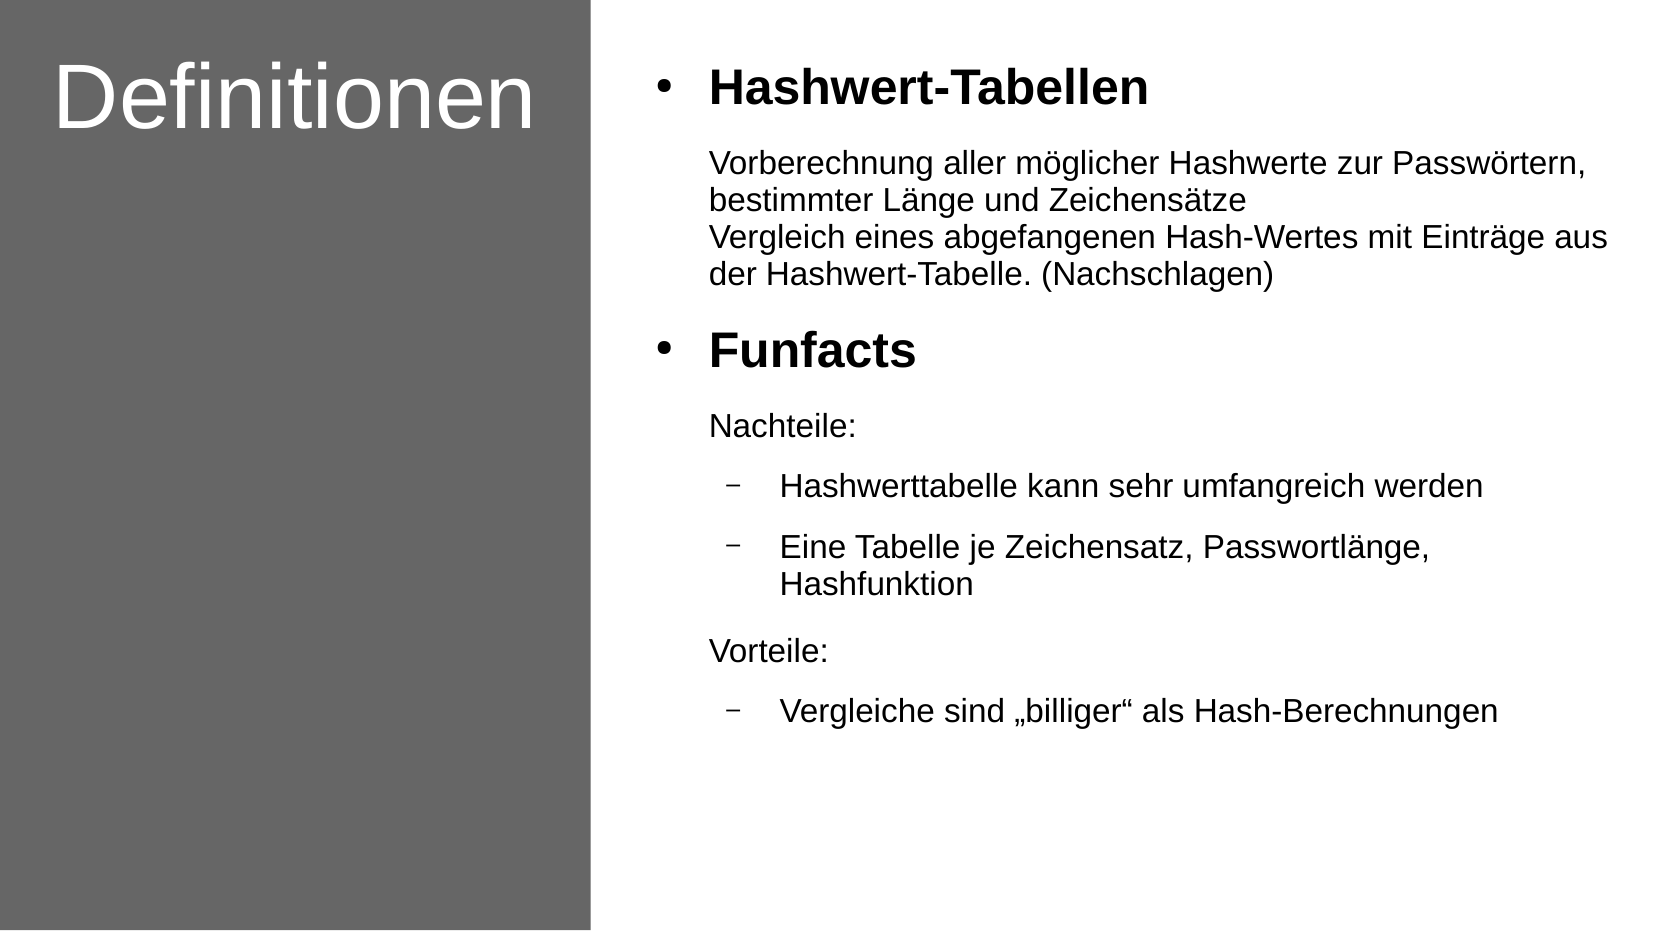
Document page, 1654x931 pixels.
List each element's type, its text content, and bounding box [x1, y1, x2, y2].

list Hashwert-Tabellen Vorberechnung aller möglicher Hashwerte zur Passwörtern, bestimmter Länge und Zeichensätze Vergleich eines abgefangenen Hash-Wertes mit Einträge aus der Hashwert-Tabelle. (Nachschlagen) Funfacts Nachteile: Hashwerttabelle kann sehr umfangreich werden Eine Tabelle je Zeichensatz, Passwortlänge, Hashfunktion Vorteile: Vergleiche sind „billiger“ als Hash-Berechnungen [637, 59, 1630, 886]
title Definitionen [47, 45, 544, 875]
